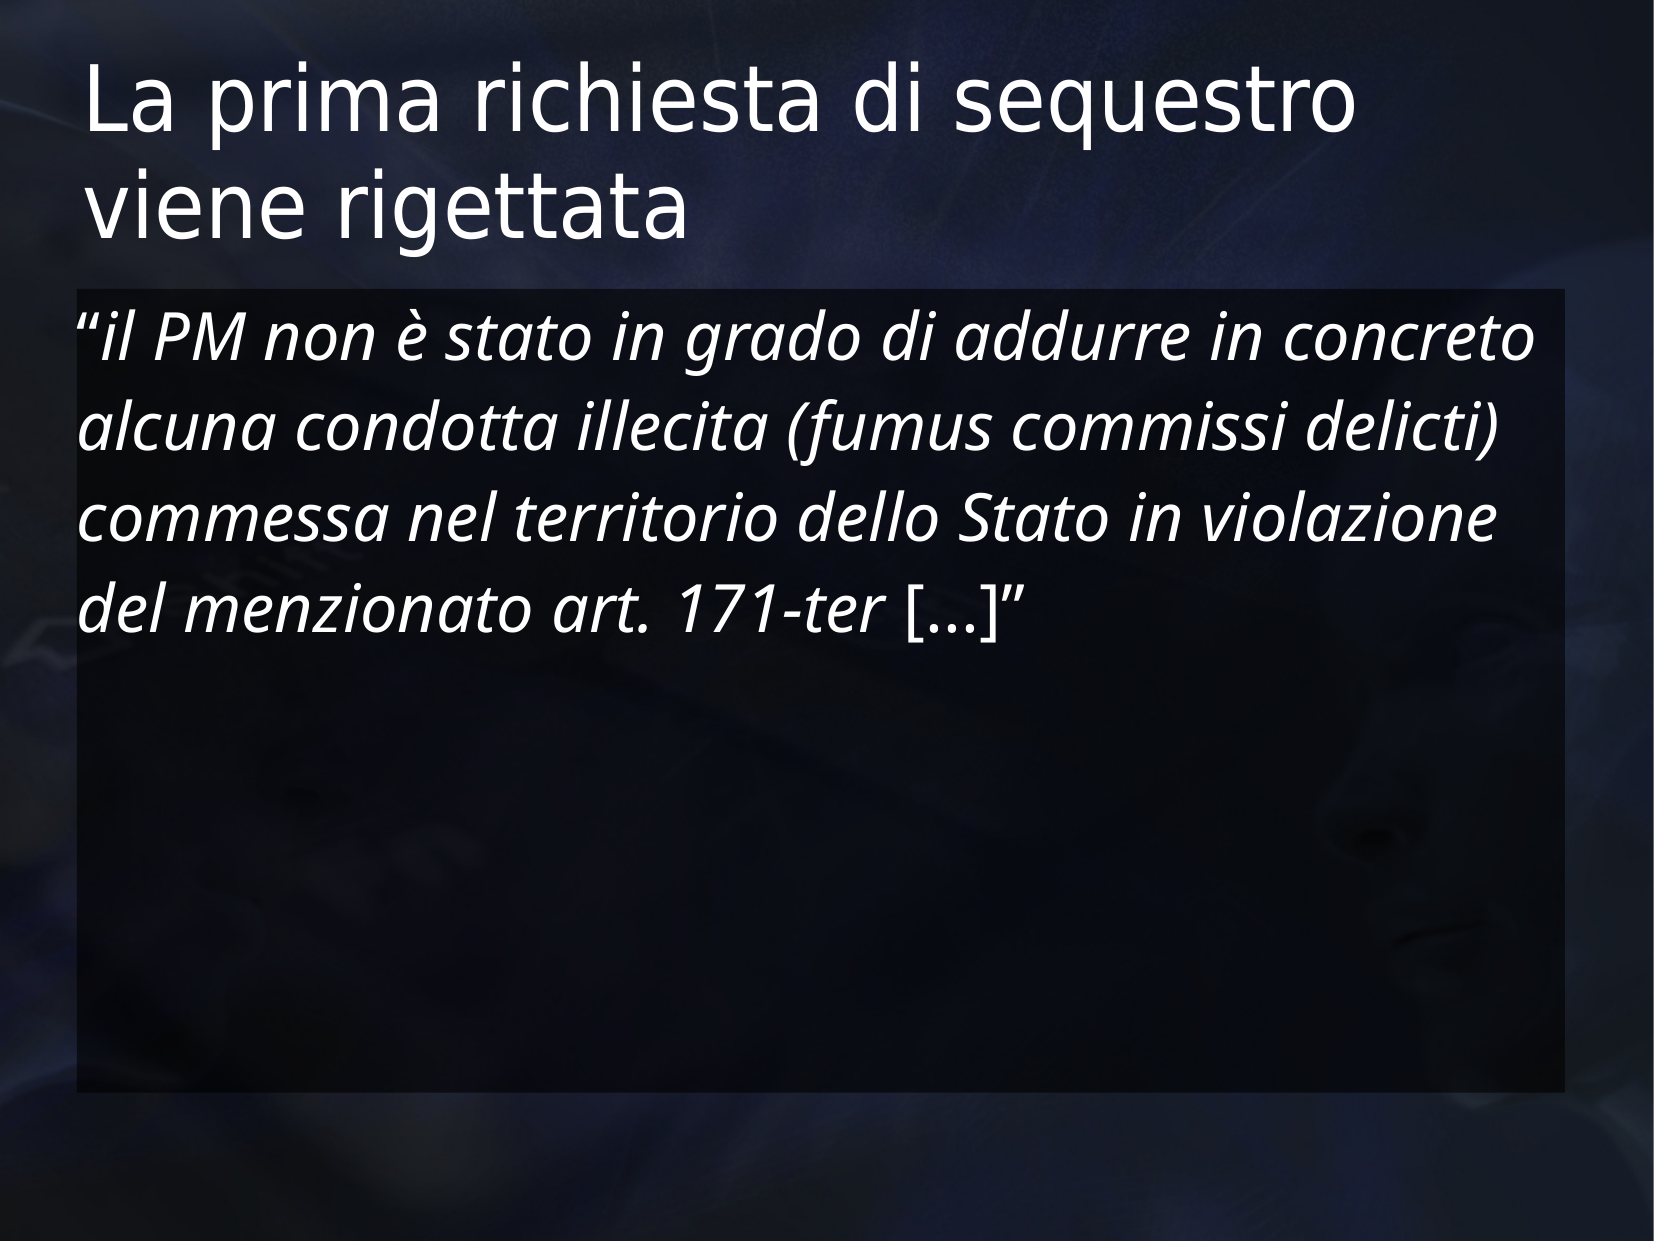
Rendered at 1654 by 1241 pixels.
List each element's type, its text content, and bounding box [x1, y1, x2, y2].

picture [0, 0, 1654, 1241]
list “il PM non è stato in grado di addurre in concreto alcuna condotta illecita (fumus commissi delicti) commessa nel territorio dello Stato in violazione del menzionato art. 171-ter [...]” [76, 288, 1565, 1093]
title La prima richiesta di sequestro viene rigettata [82, 45, 1571, 261]
